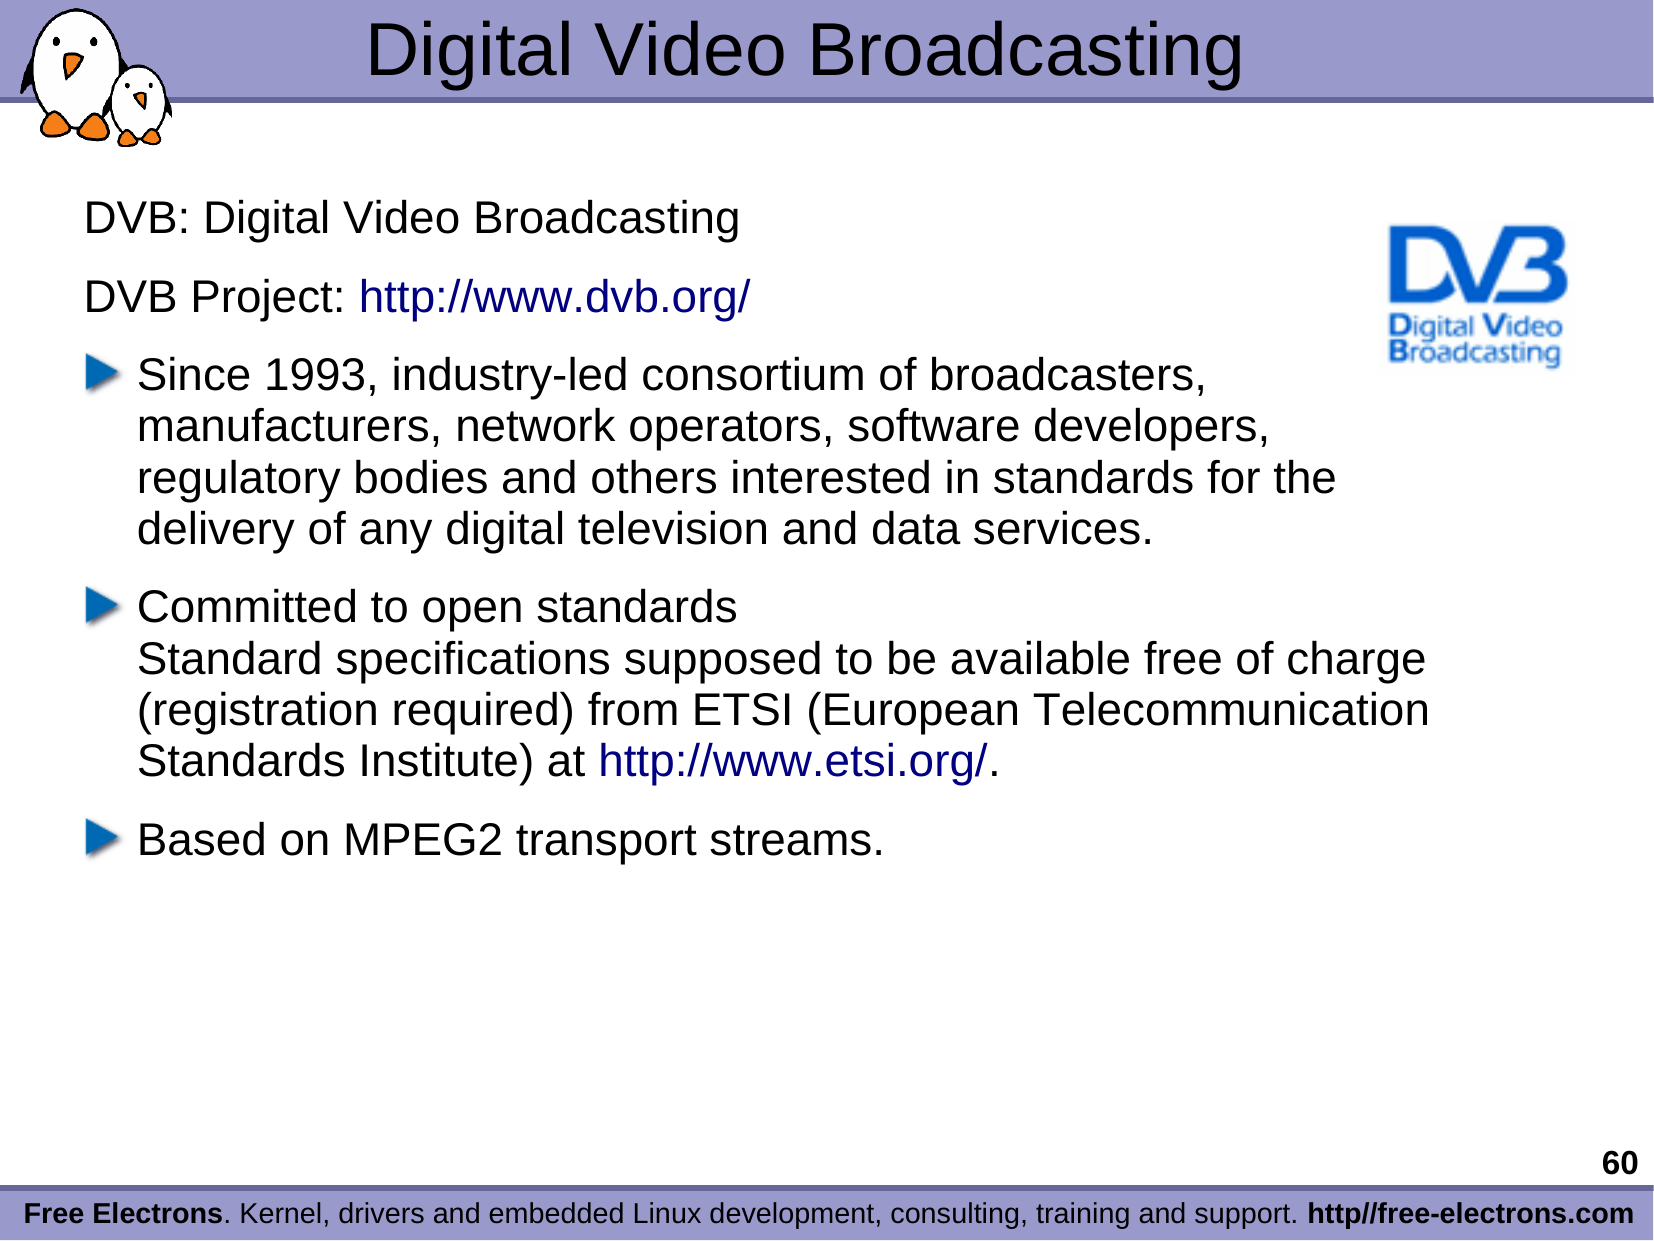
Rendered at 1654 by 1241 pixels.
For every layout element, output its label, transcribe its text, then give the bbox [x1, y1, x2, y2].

picture [20, 8, 172, 147]
list DVB: Digital Video Broadcasting DVB Project: http://www.dvb.org/ Since 1993, industry-led consortium of broadcasters, manufacturers, network operators, software developers, regulatory bodies and others interested in standards for the delivery of any digital television and data services. Committed to open standards Standard specifications supposed to be available free of charge (registration required) from ETSI (European Telecommunication Standards Institute) at http://www.etsi.org/. Based on MPEG2 transport streams. [66, 192, 1479, 1080]
picture [1378, 206, 1576, 390]
title Digital Video Broadcasting [60, 0, 1551, 100]
